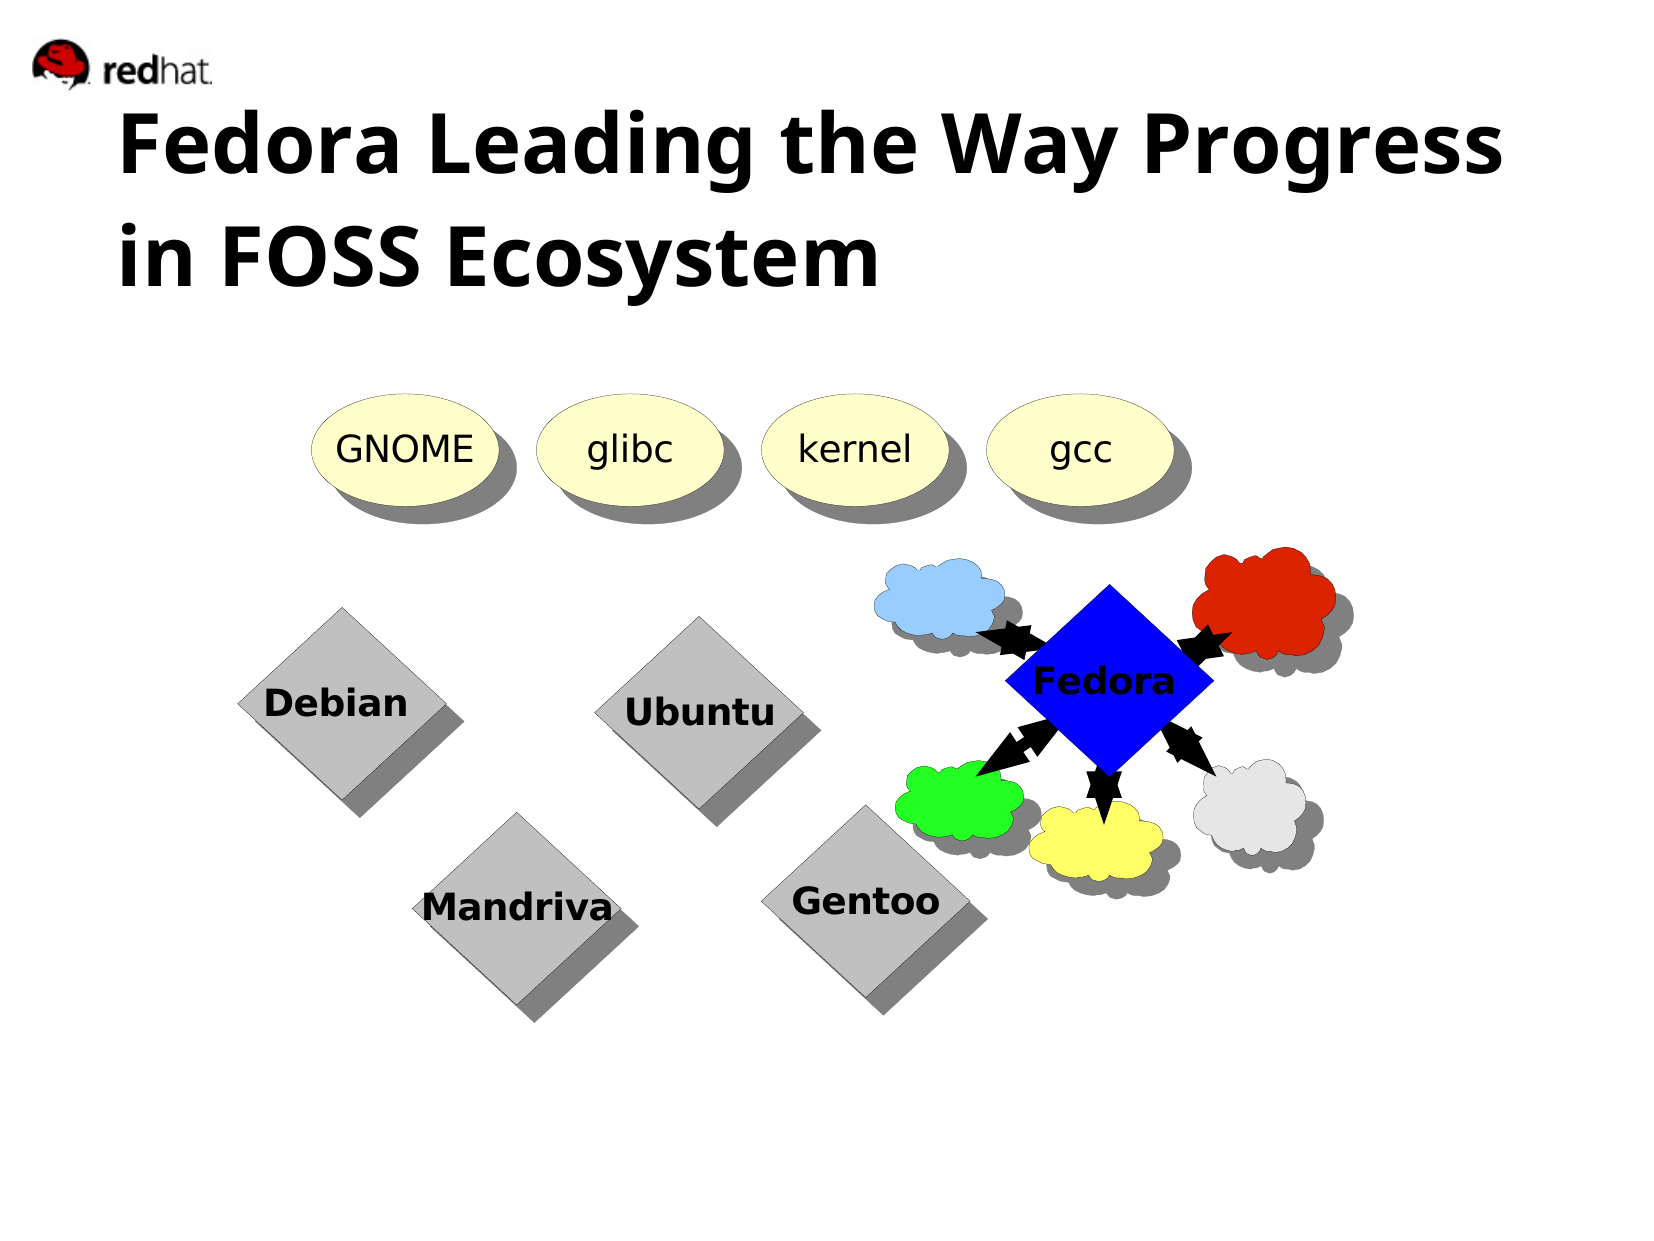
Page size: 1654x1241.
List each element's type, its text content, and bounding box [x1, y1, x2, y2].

chart [123, 281, 1529, 1149]
picture [31, 37, 212, 98]
title Fedora Leading the Way Progress in FOSS Ecosystem [116, 100, 1522, 295]
